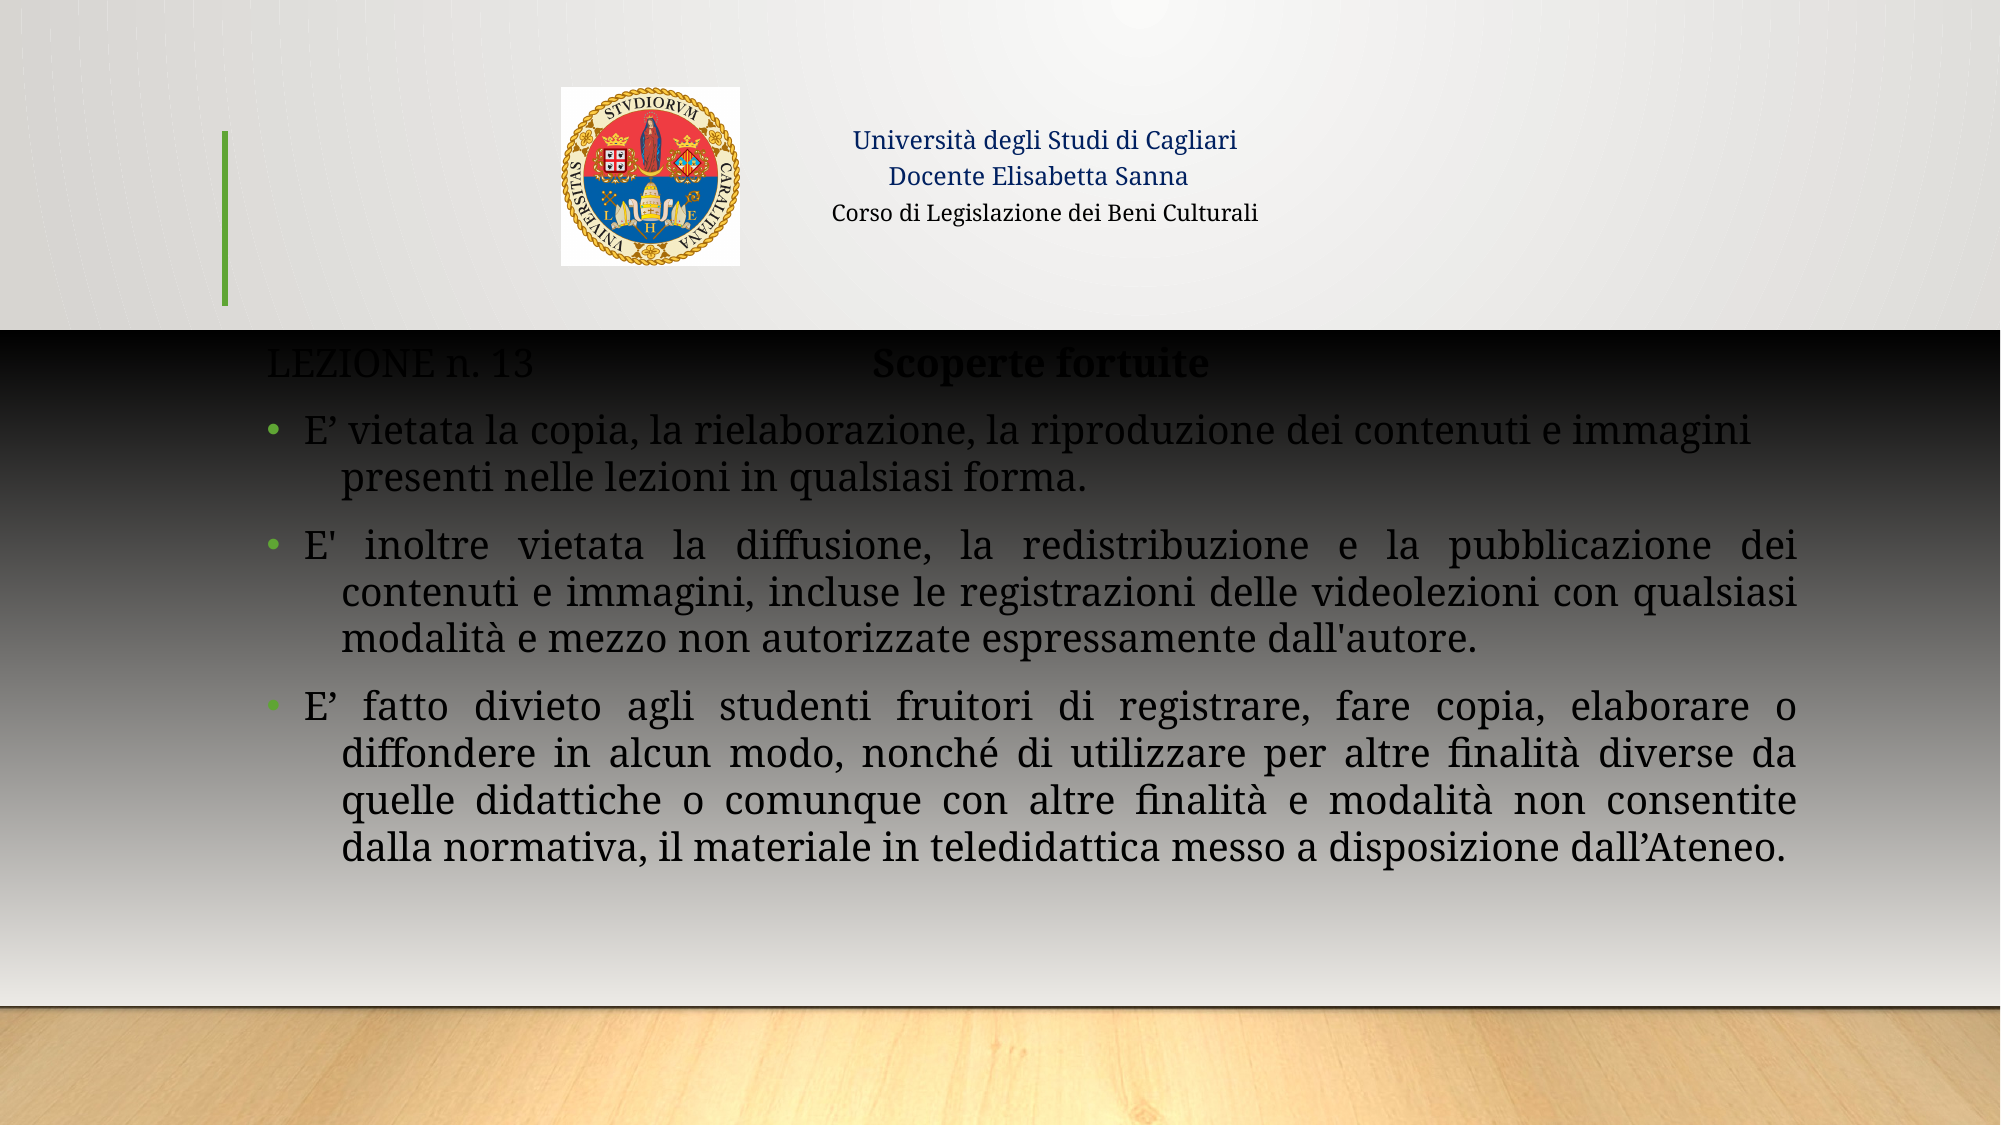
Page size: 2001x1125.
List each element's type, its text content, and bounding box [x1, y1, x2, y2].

picture [561, 87, 740, 266]
title Università degli Studi di Cagliari Docente Elisabetta Sanna Corso di Legislazione dei Beni Culturali [238, 26, 1814, 305]
list LEZIONE n. 13 Scoperte fortuite E’ vietata la copia, la rielaborazione, la riproduzione dei contenuti e immagini presenti nelle lezioni in qualsiasi forma. E' inoltre vietata la diffusione, la redistribuzione e la pubblicazione dei contenuti e immagini, incluse le registrazioni delle videolezioni con qualsiasi modalità e mezzo non autorizzate espressamente dall'autore. E’ fatto divieto agli studenti fruitori di registrare, fare copia, elaborare o diffondere in alcun modo, nonché di utilizzare per altre finalità diverse da quelle didattiche o comunque con altre finalità e modalità non consentite dalla normativa, il materiale in teledidattica messo a disposizione dall’Ateneo. [251, 330, 1814, 897]
